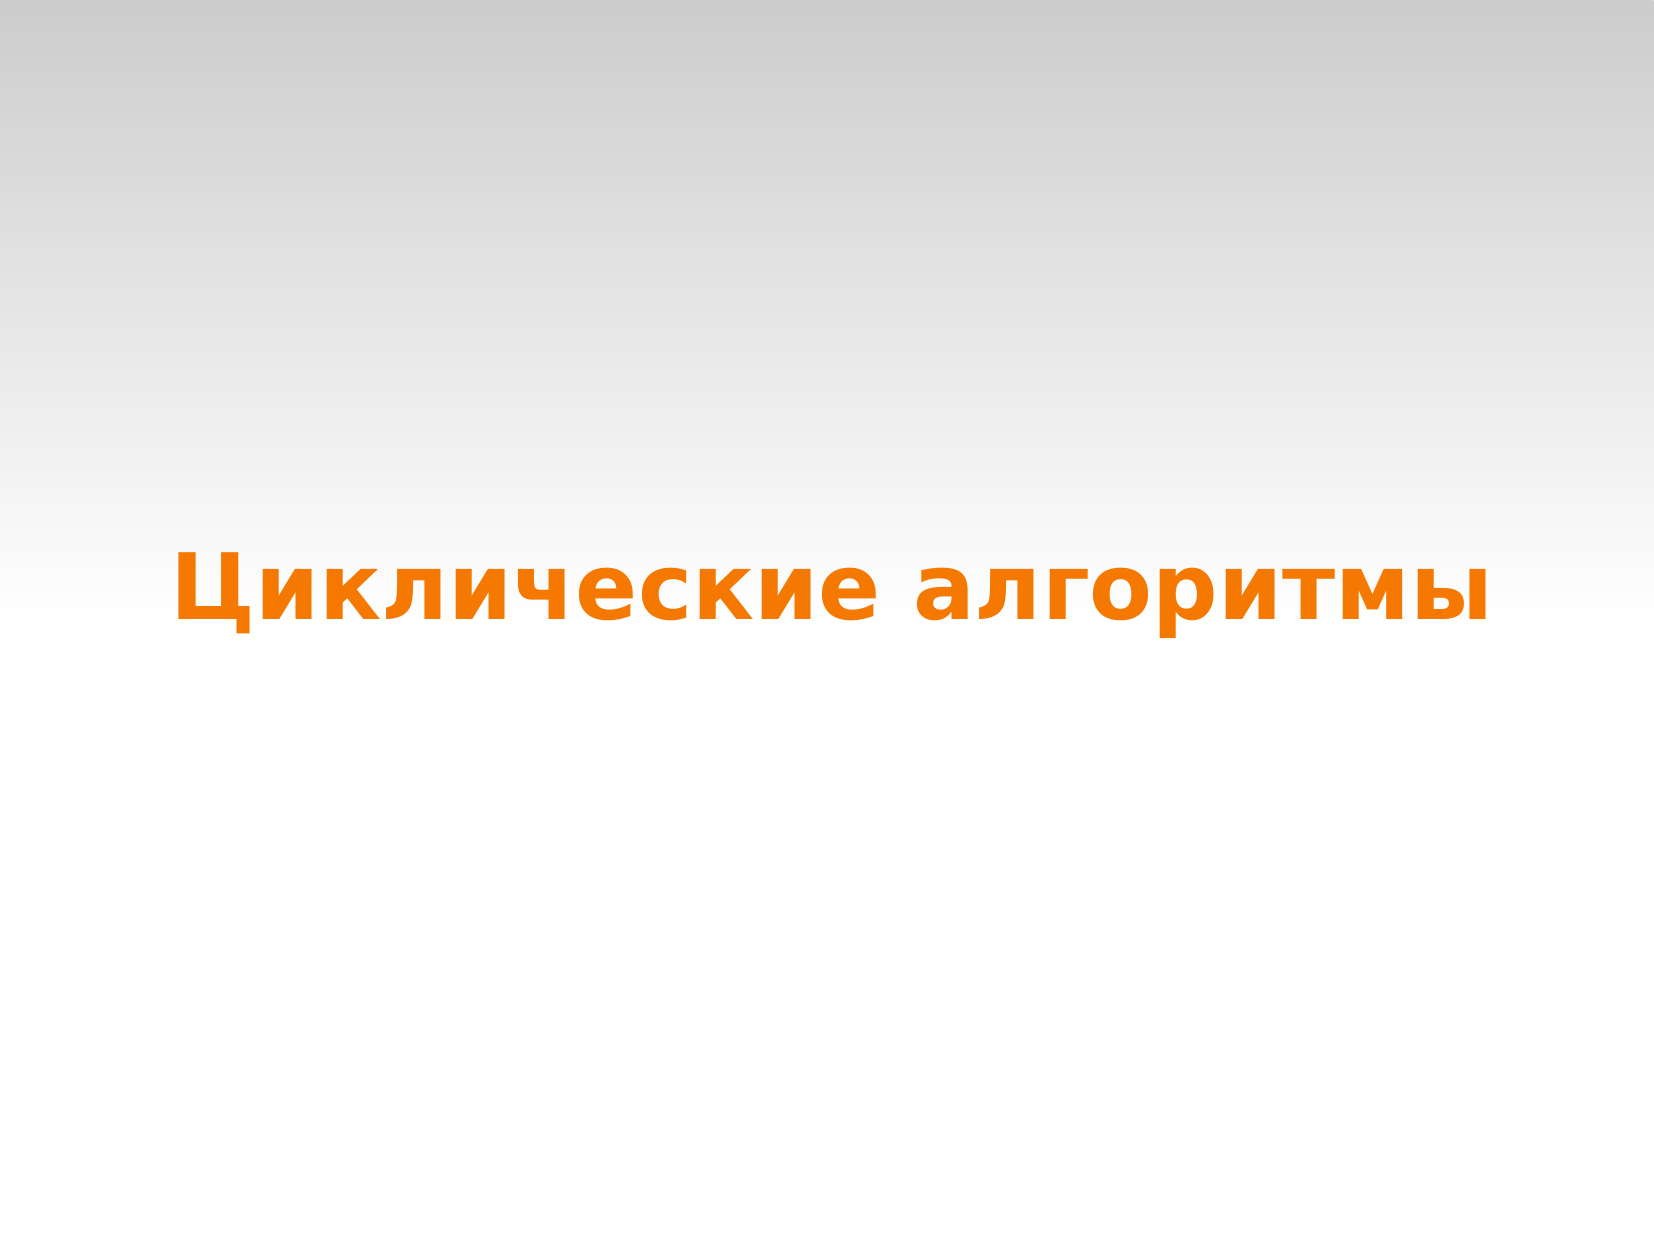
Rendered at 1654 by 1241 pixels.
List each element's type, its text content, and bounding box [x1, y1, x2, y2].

title Циклические алгоритмы [88, 486, 1577, 680]
